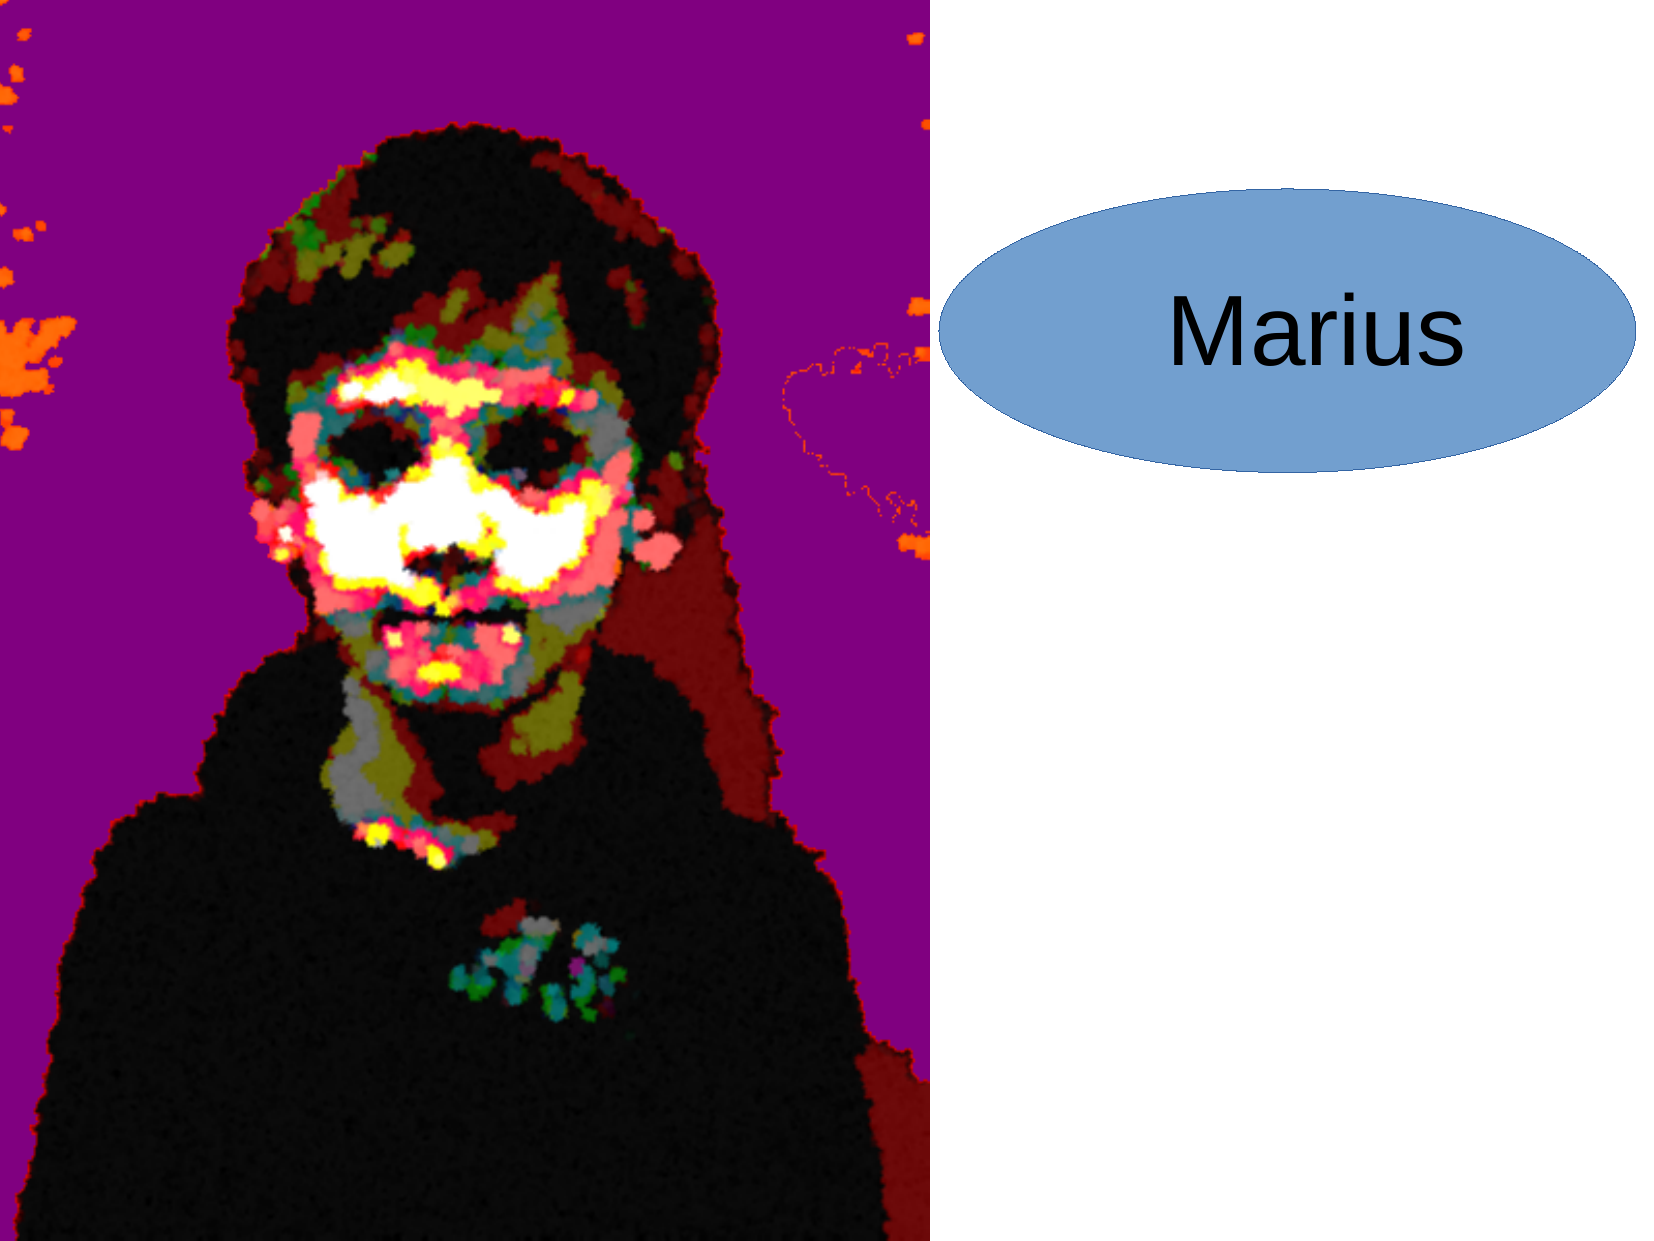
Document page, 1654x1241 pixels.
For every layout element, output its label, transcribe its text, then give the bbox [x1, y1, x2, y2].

text_box Marius [938, 188, 1636, 473]
picture [0, 0, 930, 1241]
